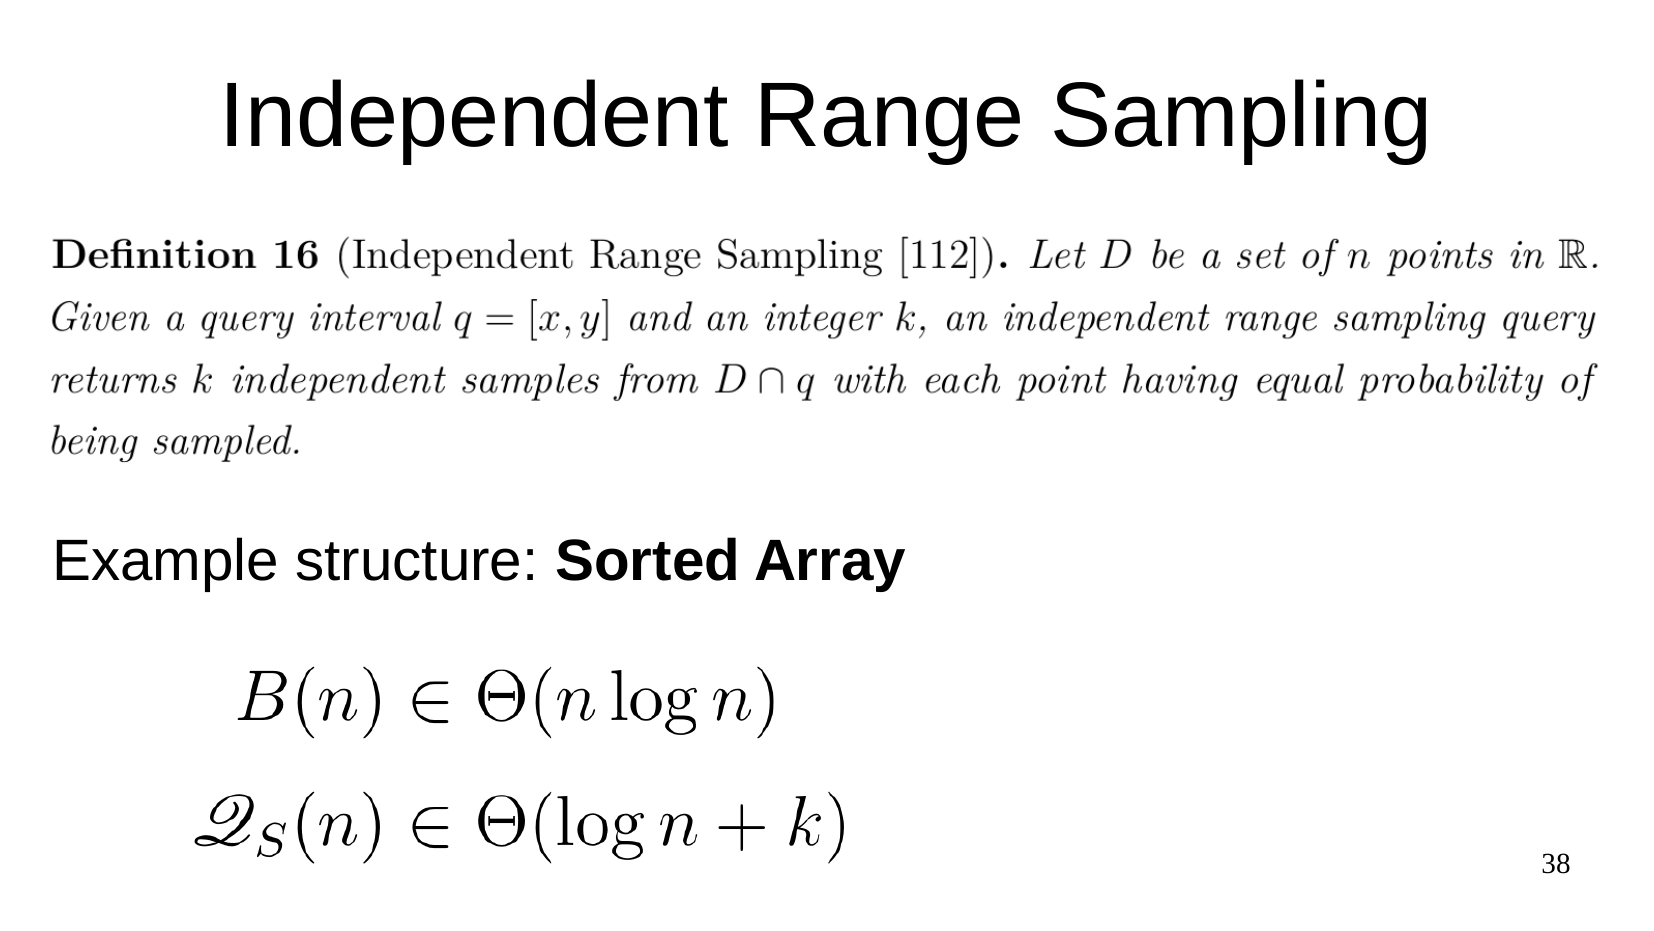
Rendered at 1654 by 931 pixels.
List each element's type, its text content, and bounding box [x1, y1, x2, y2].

picture [150, 624, 874, 901]
picture [39, 216, 1615, 488]
title Independent Range Sampling [82, 37, 1571, 193]
text_box Example structure: Sorted Array [37, 520, 920, 601]
